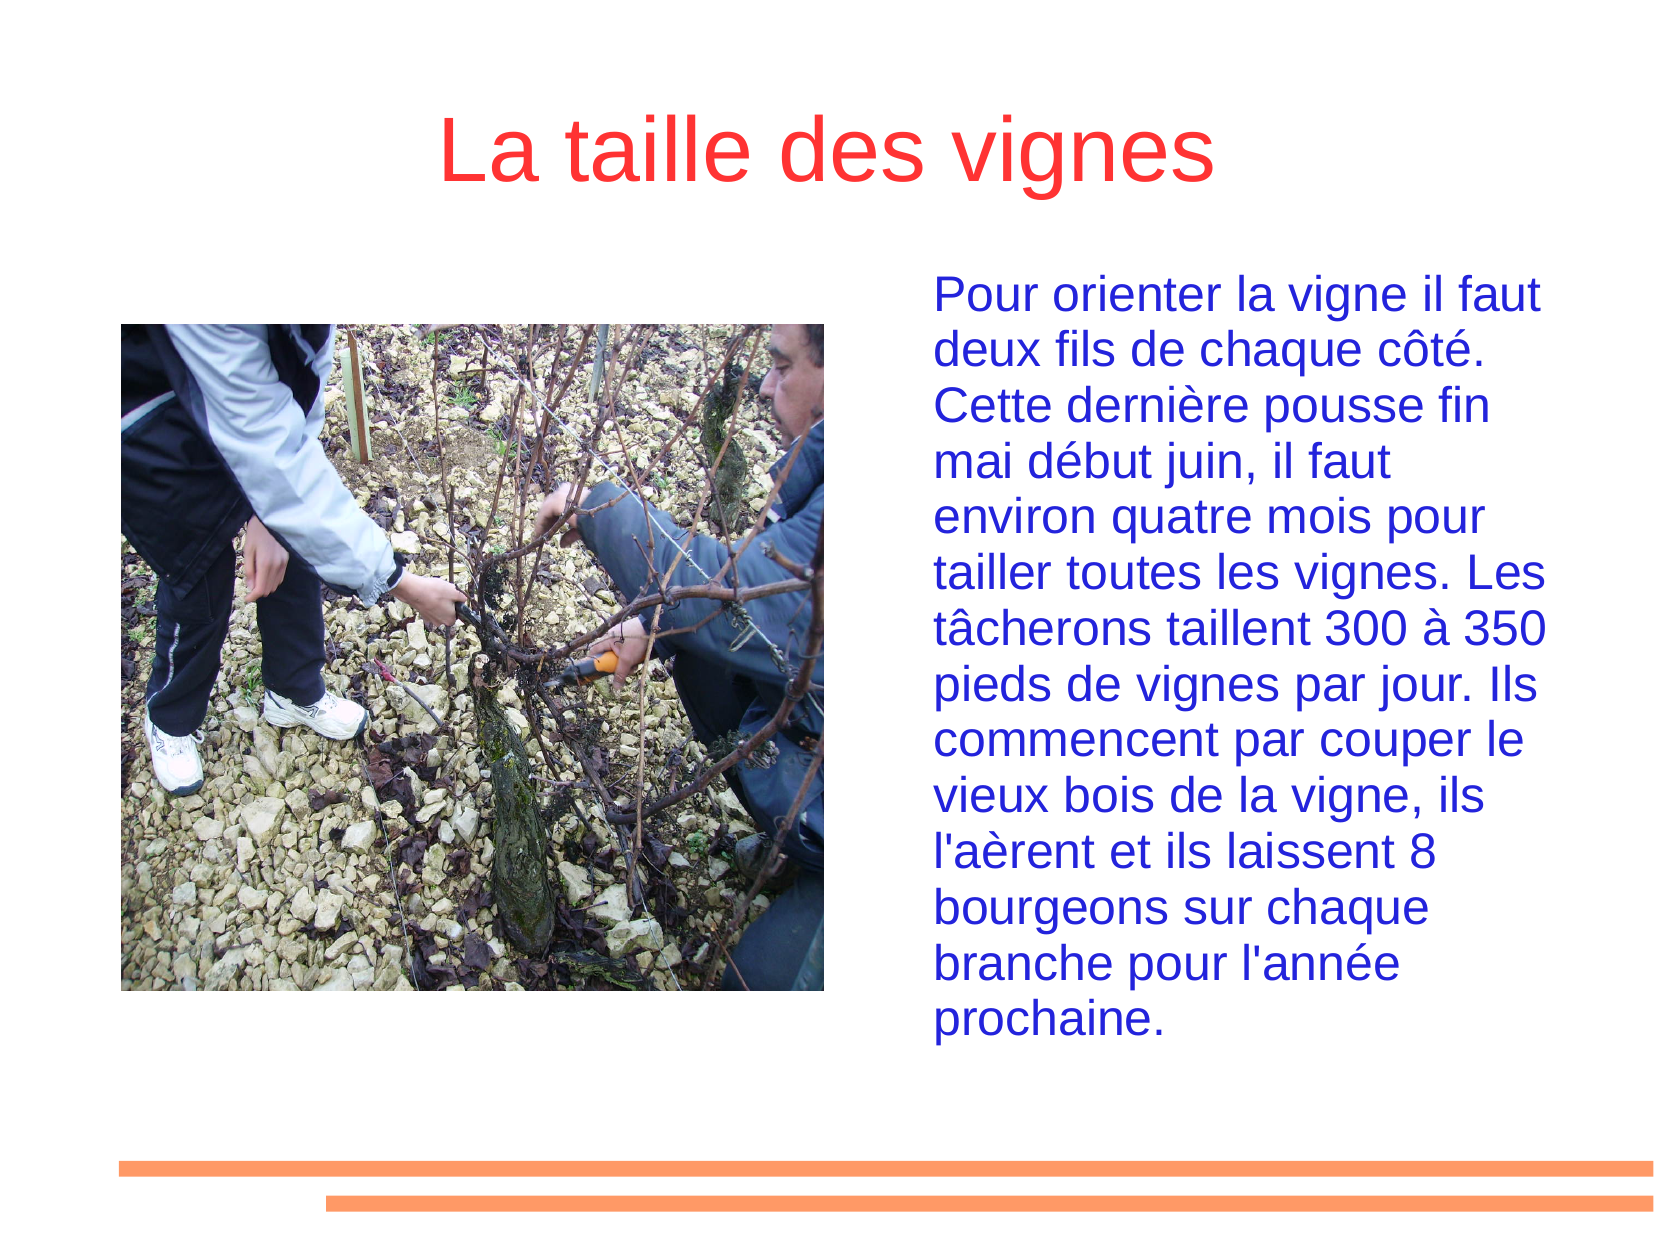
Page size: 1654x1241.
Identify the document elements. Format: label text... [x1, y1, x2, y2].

list Pour orienter la vigne il faut deux fils de chaque côté. Cette dernière pousse fin mai début juin, il faut environ quatre mois pour tailler toutes les vignes. Les tâcherons taillent 300 à 350 pieds de vignes par jour. Ils commencent par couper le vieux bois de la vigne, ils l'aèrent et ils laissent 8 bourgeons sur chaque branche pour l'année prochaine. [862, 265, 1565, 1047]
title La taille des vignes [121, 53, 1534, 246]
picture [121, 324, 824, 991]
